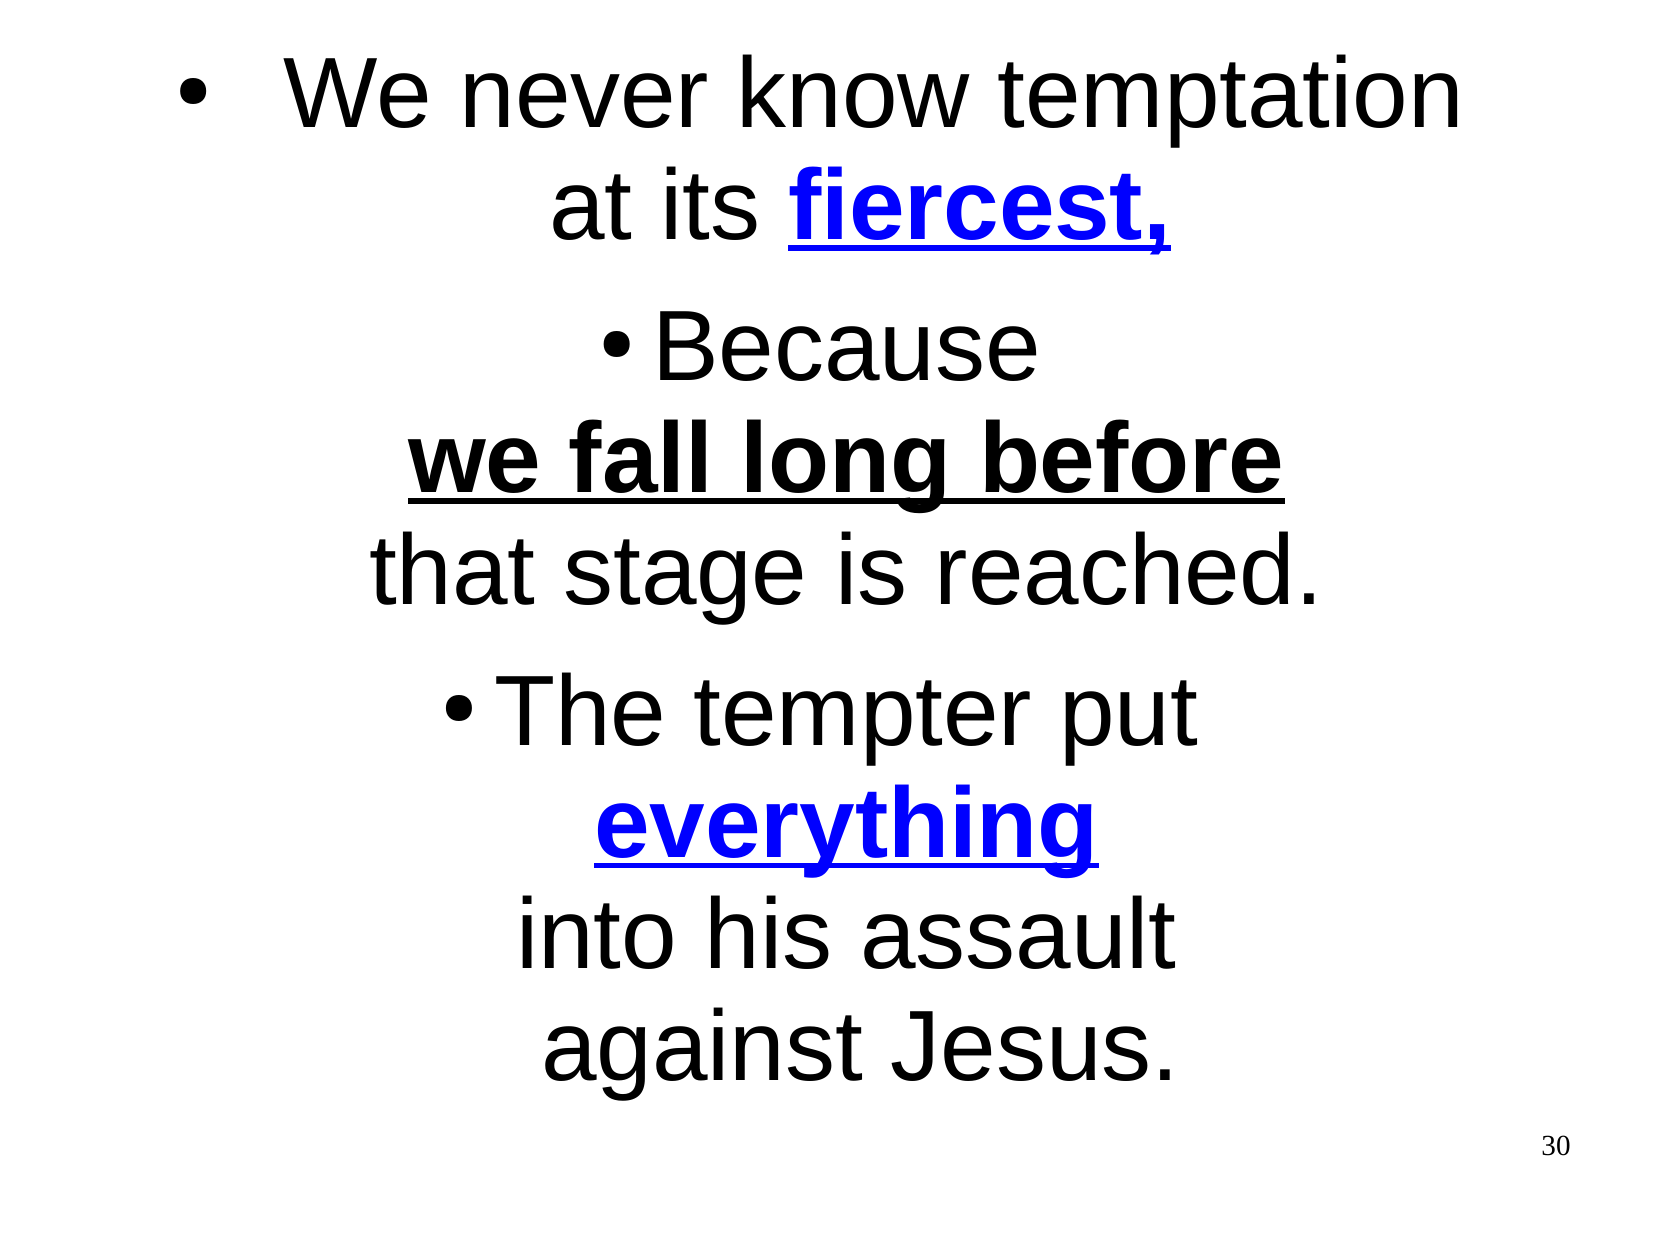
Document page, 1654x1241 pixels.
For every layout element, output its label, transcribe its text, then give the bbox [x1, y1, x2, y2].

list We never know temptation at its fiercest, Because we fall long before that stage is reached. The tempter put everything into his assault against Jesus. [37, 37, 1613, 1238]
